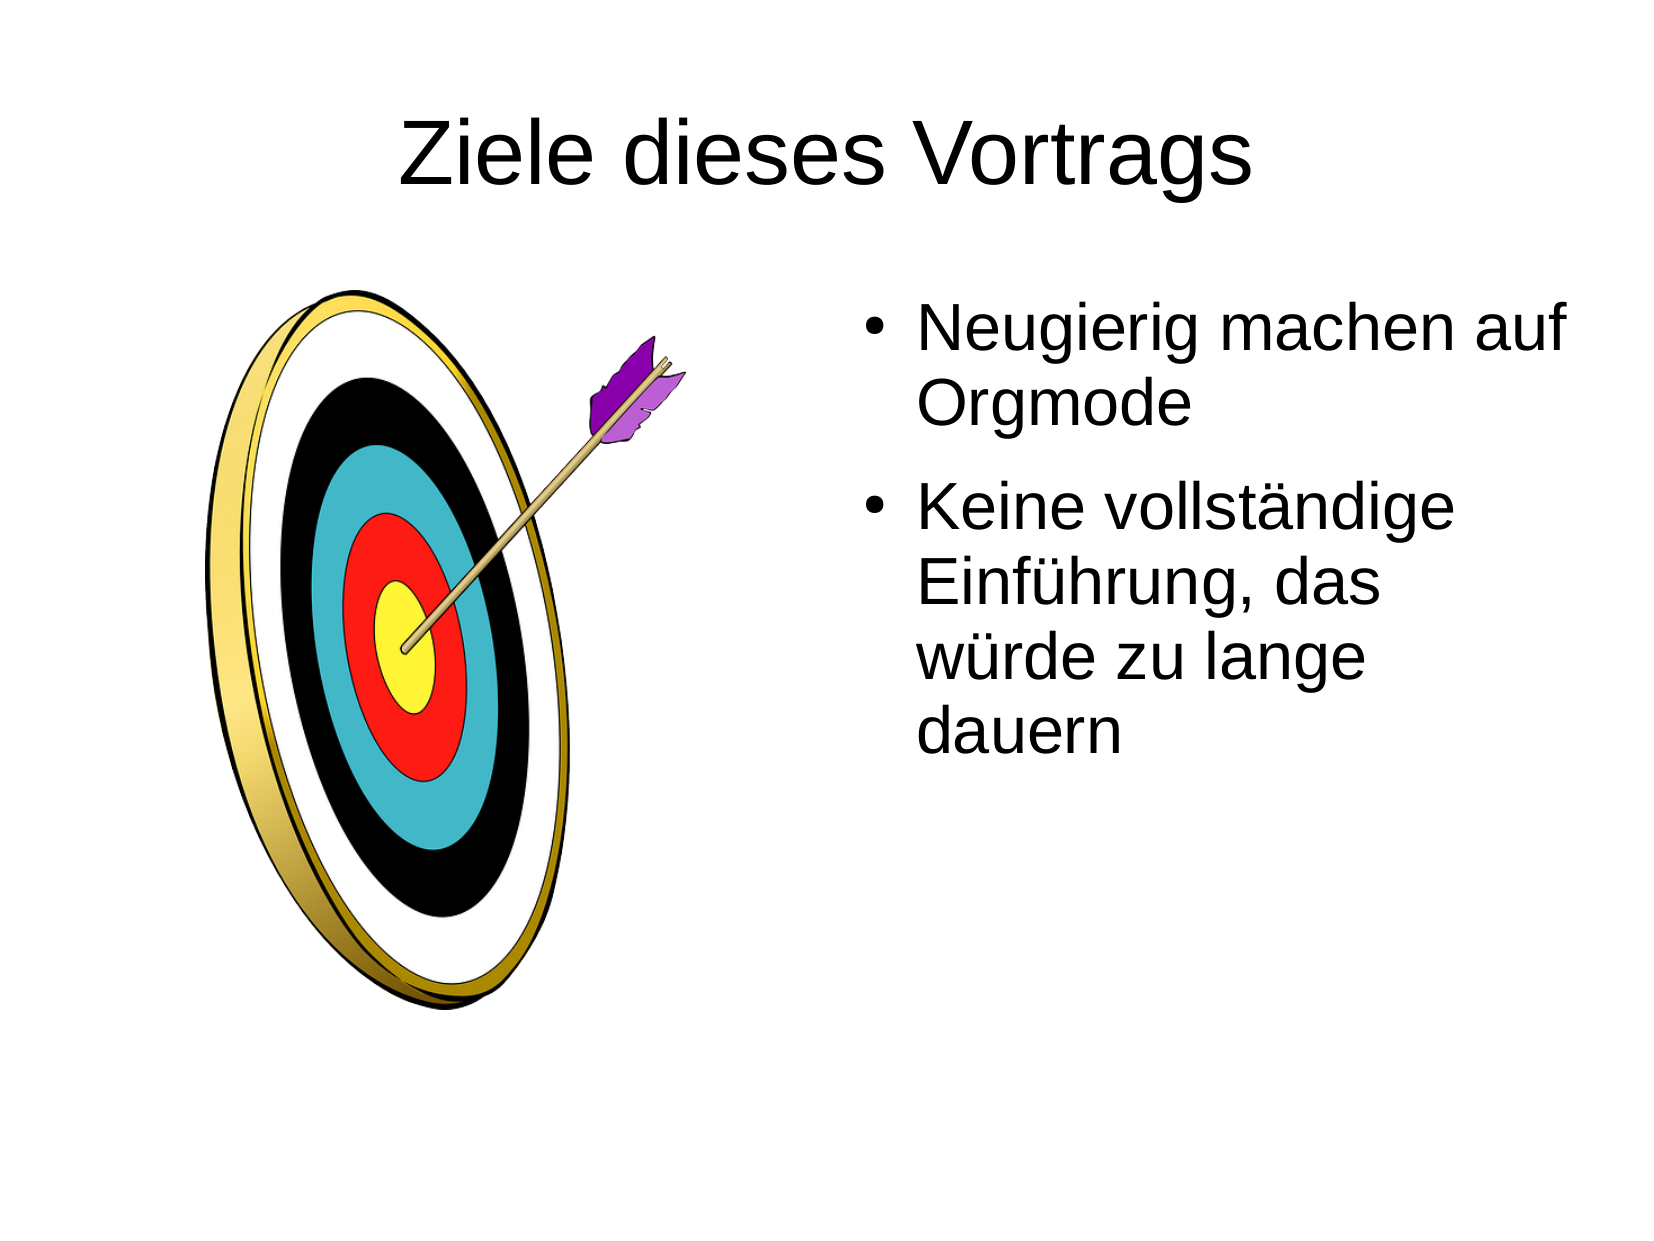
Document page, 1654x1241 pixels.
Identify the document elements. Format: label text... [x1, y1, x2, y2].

picture [205, 290, 686, 1010]
list Neugierig machen auf Orgmode Keine vollständige Einführung, das würde zu lange dauern [845, 290, 1572, 1010]
title Ziele dieses Vortrags [82, 49, 1571, 257]
